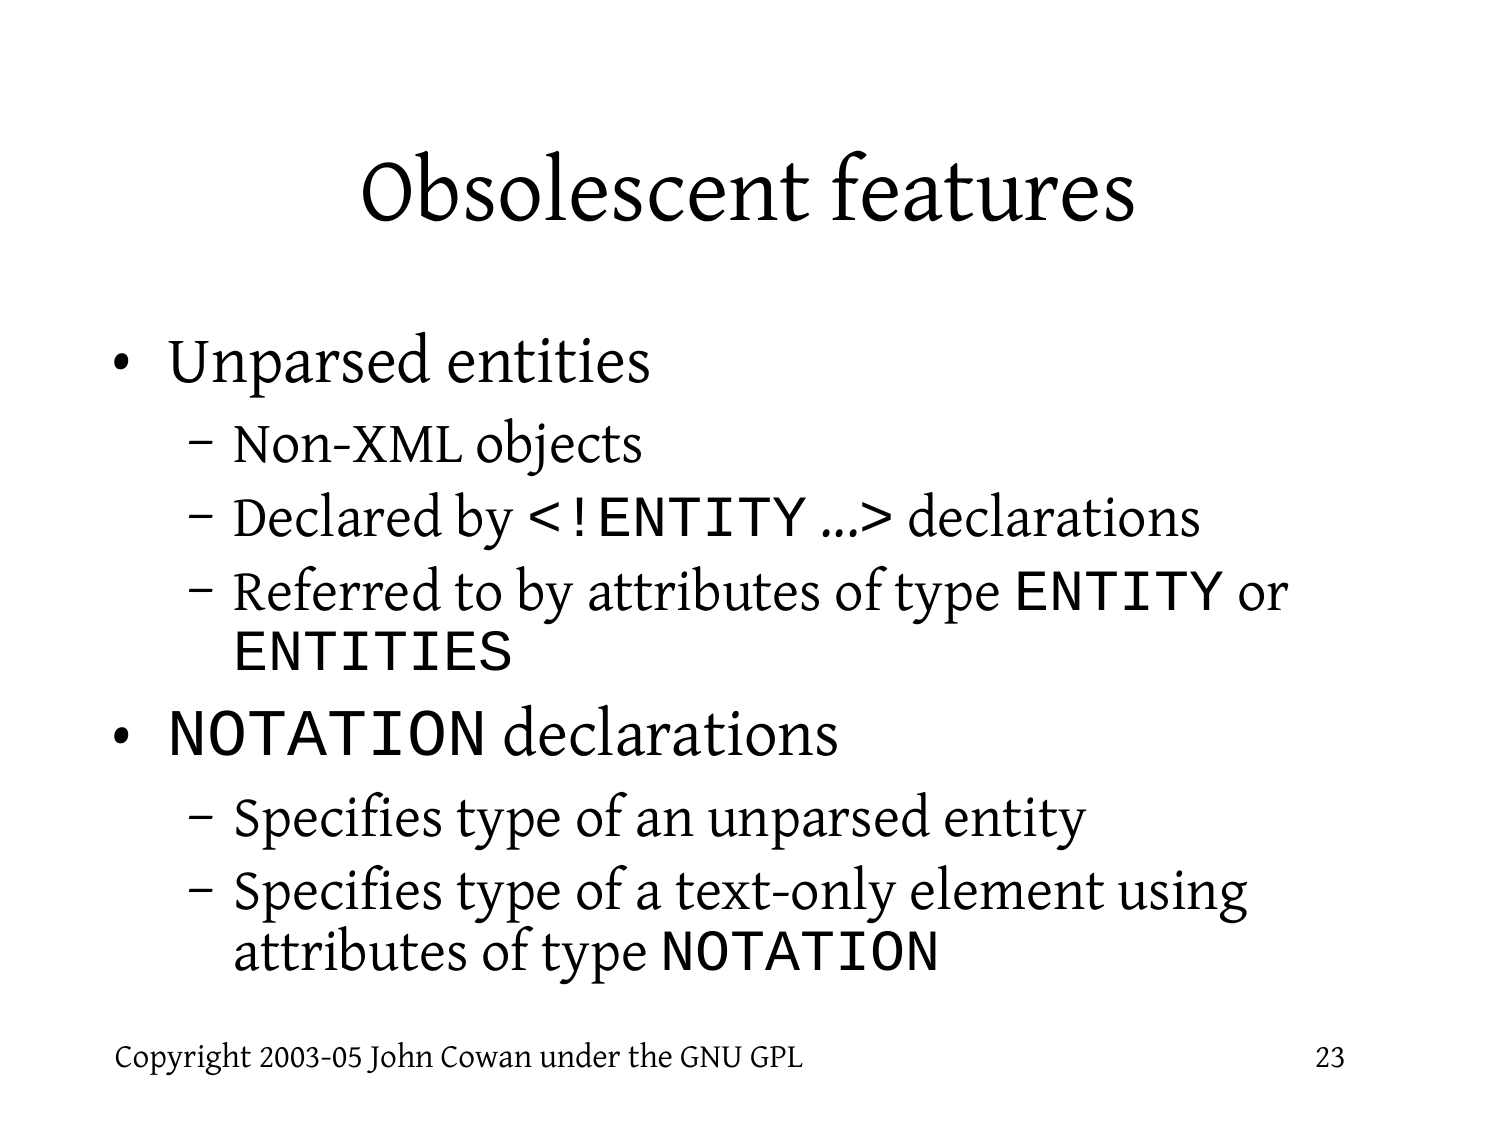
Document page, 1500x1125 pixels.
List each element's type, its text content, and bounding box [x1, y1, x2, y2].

list Unparsed entities Non-XML objects Declared by <!ENTITY ...> declarations Referred to by attributes of type ENTITY or ENTITIES NOTATION declarations Specifies type of an unparsed entity Specifies type of a text-only element using attributes of type NOTATION [112, 324, 1387, 1000]
title Obsolescent features [112, 62, 1387, 324]
